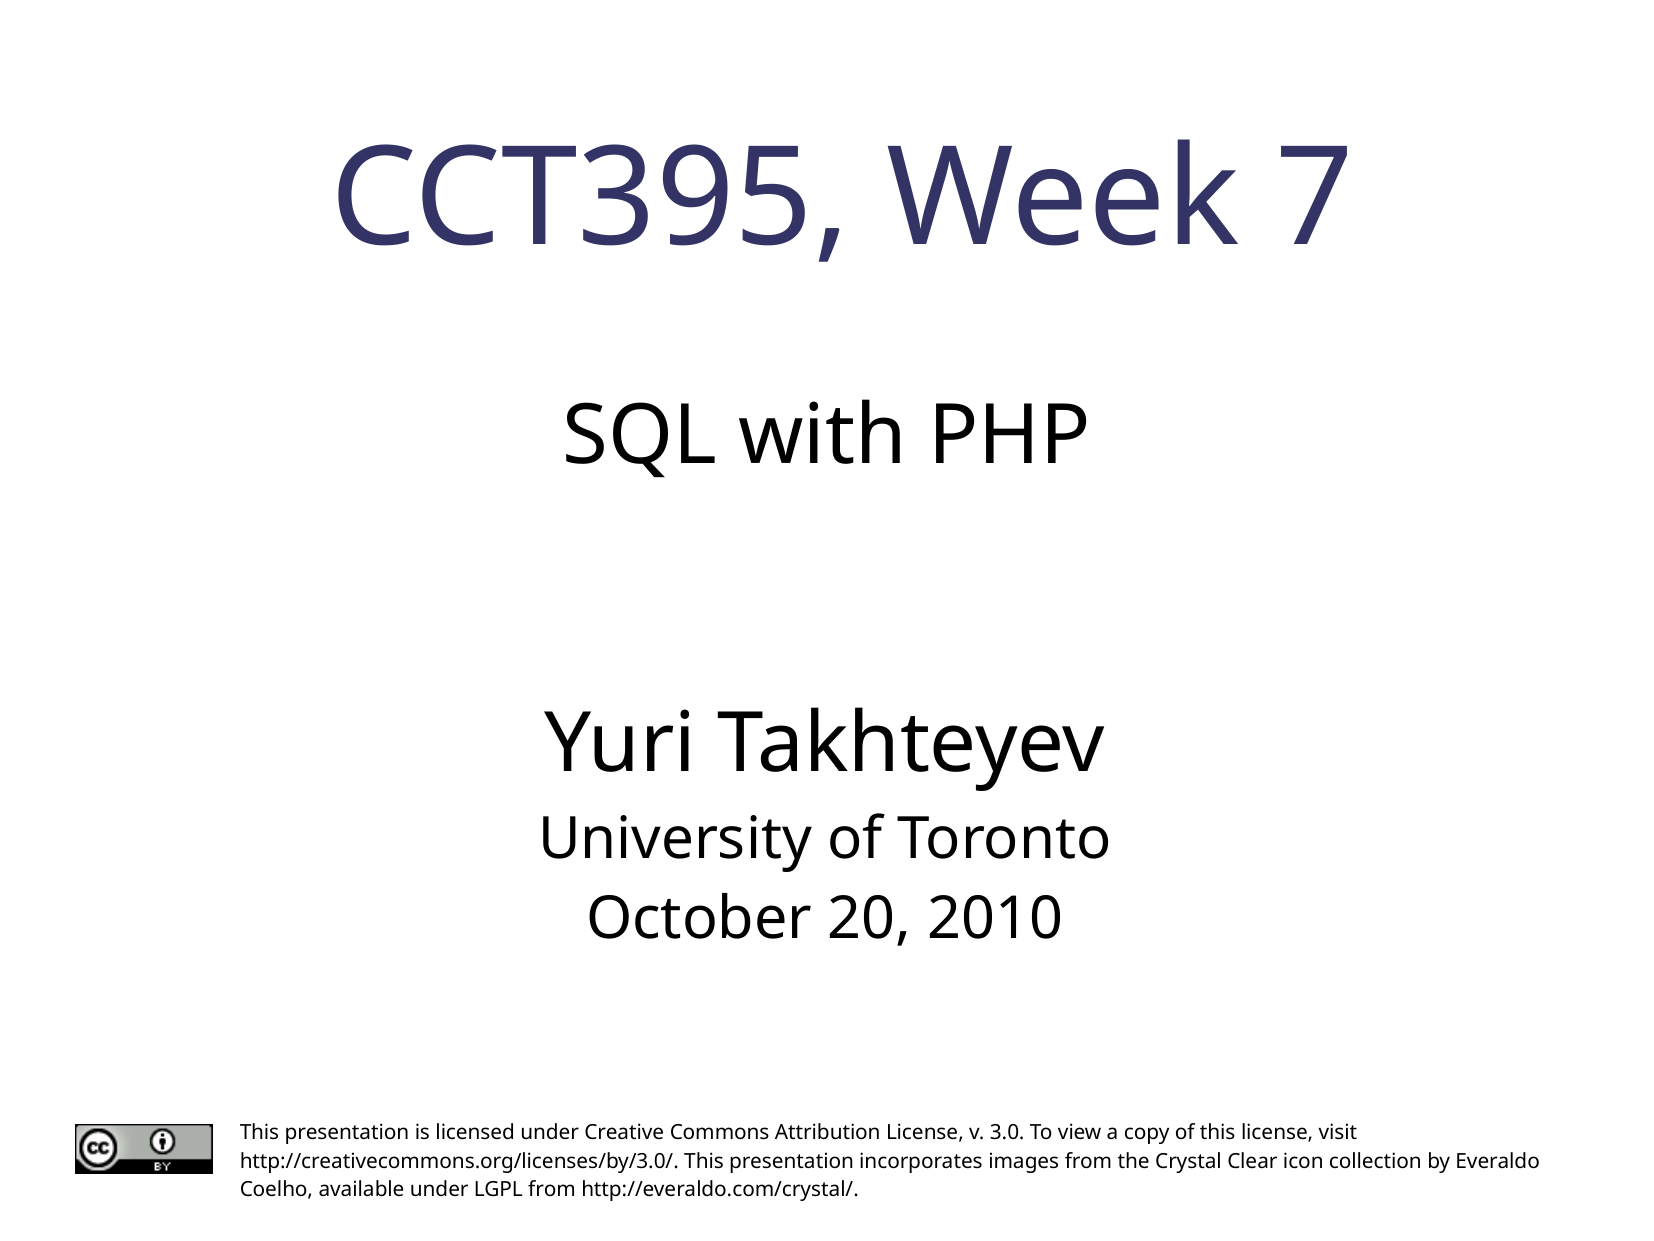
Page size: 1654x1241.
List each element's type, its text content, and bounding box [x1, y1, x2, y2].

text_box Yuri Takhteyev University of Toronto October 20, 2010 [150, 675, 1501, 934]
title CCT395, Week 7 [34, 107, 1651, 275]
text_box This presentation is licensed under Creative Commons Attribution License, v. 3.0. To view a copy of this license, visit http://creativecommons.org/licenses/by/3.0/. This presentation incorporates images from the Crystal Clear icon collection by Everaldo Coelho, available under LGPL from http://everaldo.com/crystal/. [225, 1110, 1576, 1201]
picture [75, 1124, 213, 1174]
subtitle SQL with PHP [82, 375, 1571, 526]
